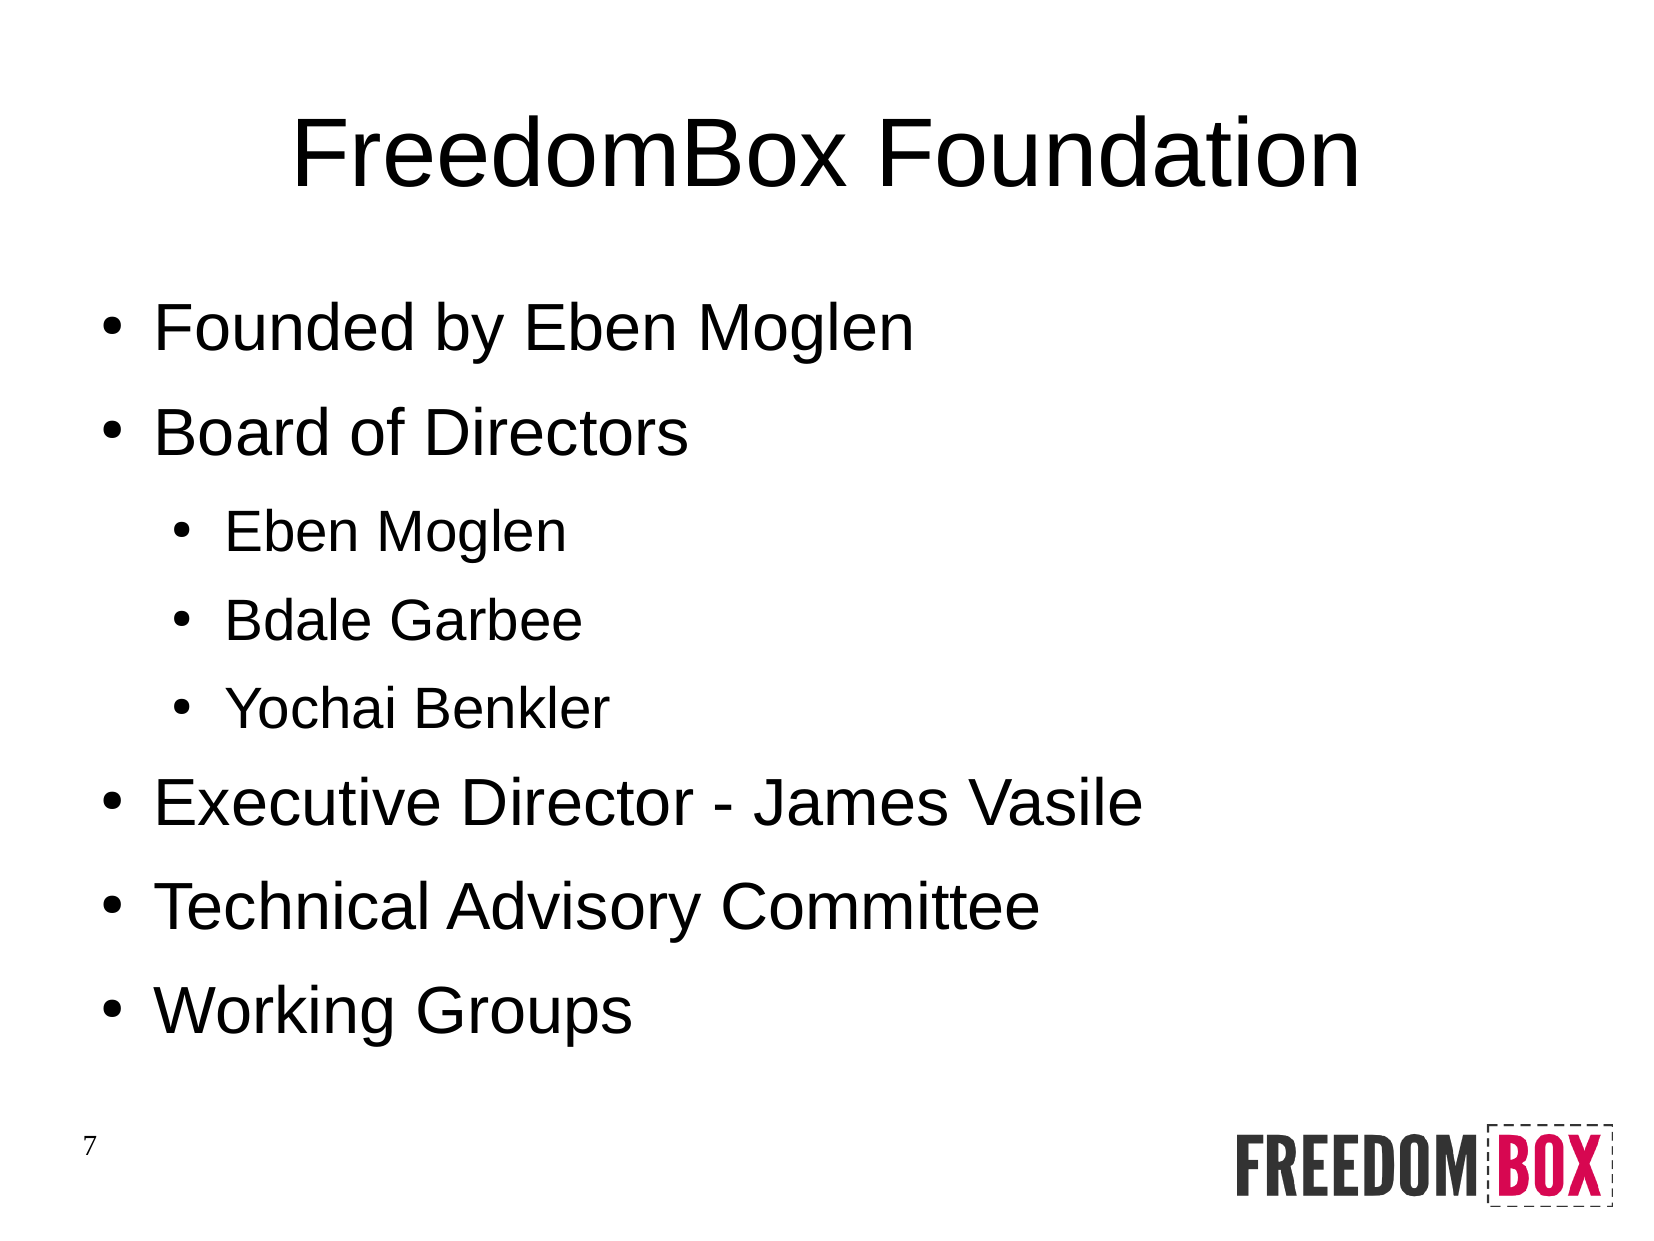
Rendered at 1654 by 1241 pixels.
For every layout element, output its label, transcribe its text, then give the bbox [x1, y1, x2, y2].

picture [1237, 1124, 1613, 1207]
list Founded by Eben Moglen Board of Directors Eben Moglen Bdale Garbee Yochai Benkler Executive Director - James Vasile Technical Advisory Committee Working Groups [82, 290, 1571, 1109]
title FreedomBox Foundation [82, 49, 1571, 257]
